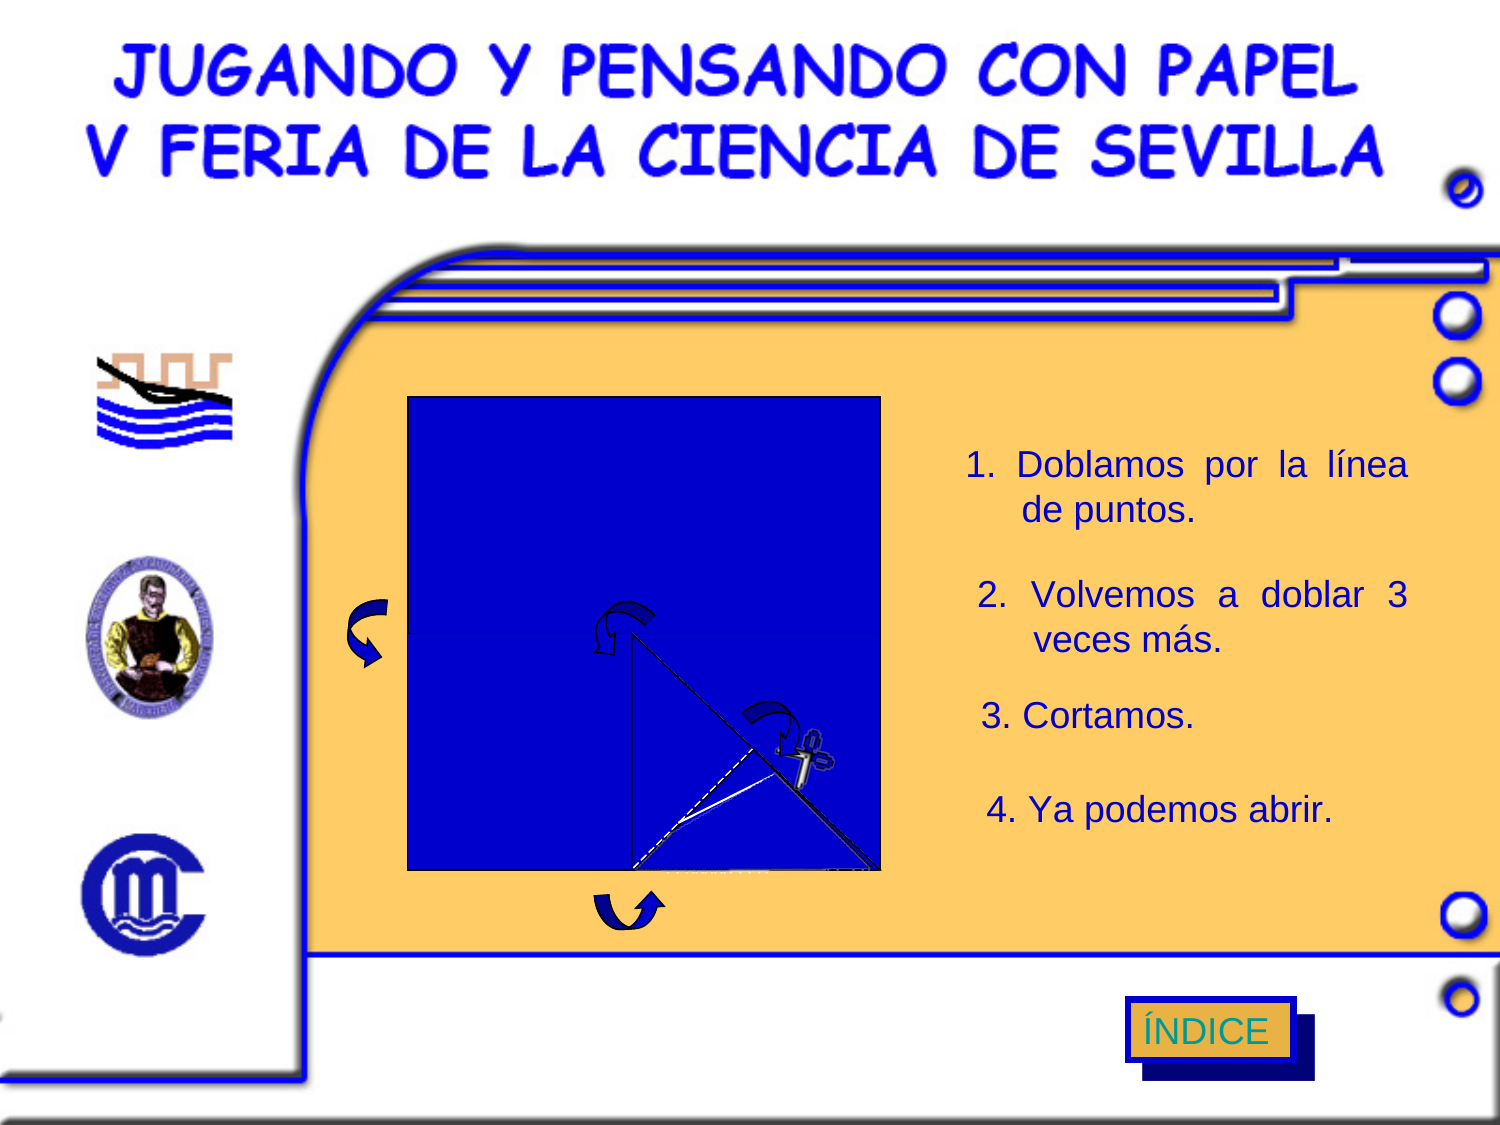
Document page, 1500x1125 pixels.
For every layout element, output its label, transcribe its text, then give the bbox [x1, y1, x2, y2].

text_box [347, 600, 388, 668]
text_box ÍNDICE [1128, 999, 1294, 1060]
picture [0, 0, 1500, 1125]
text_box [594, 894, 665, 930]
text_box 4. Ya podemos abrir. [971, 777, 1374, 839]
text_box 1. Doblamos por la línea de puntos. [950, 432, 1424, 538]
text_box 2. Volvemos a doblar 3 veces más. [962, 562, 1424, 668]
text_box [407, 397, 881, 870]
text_box 3. Cortamos. [966, 683, 1262, 744]
